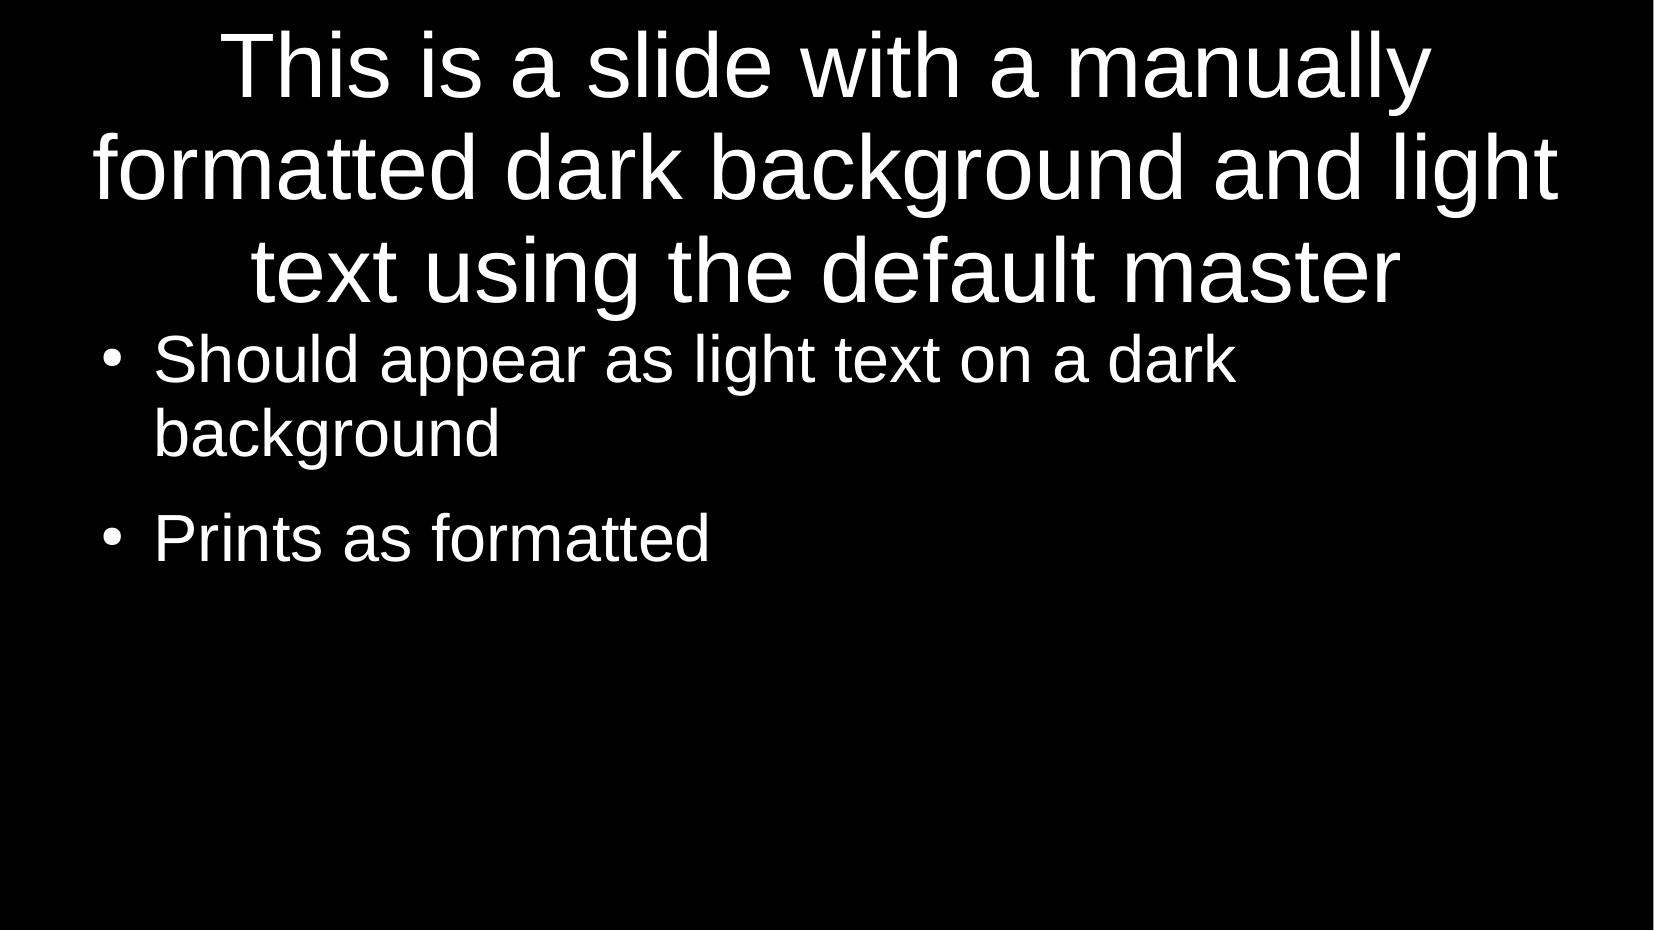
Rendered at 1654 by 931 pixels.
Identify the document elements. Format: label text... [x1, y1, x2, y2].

title This is a slide with a manually formatted dark background and light text using the default master [82, 14, 1571, 321]
list Should appear as light text on a dark background Prints as formatted [82, 321, 1571, 758]
